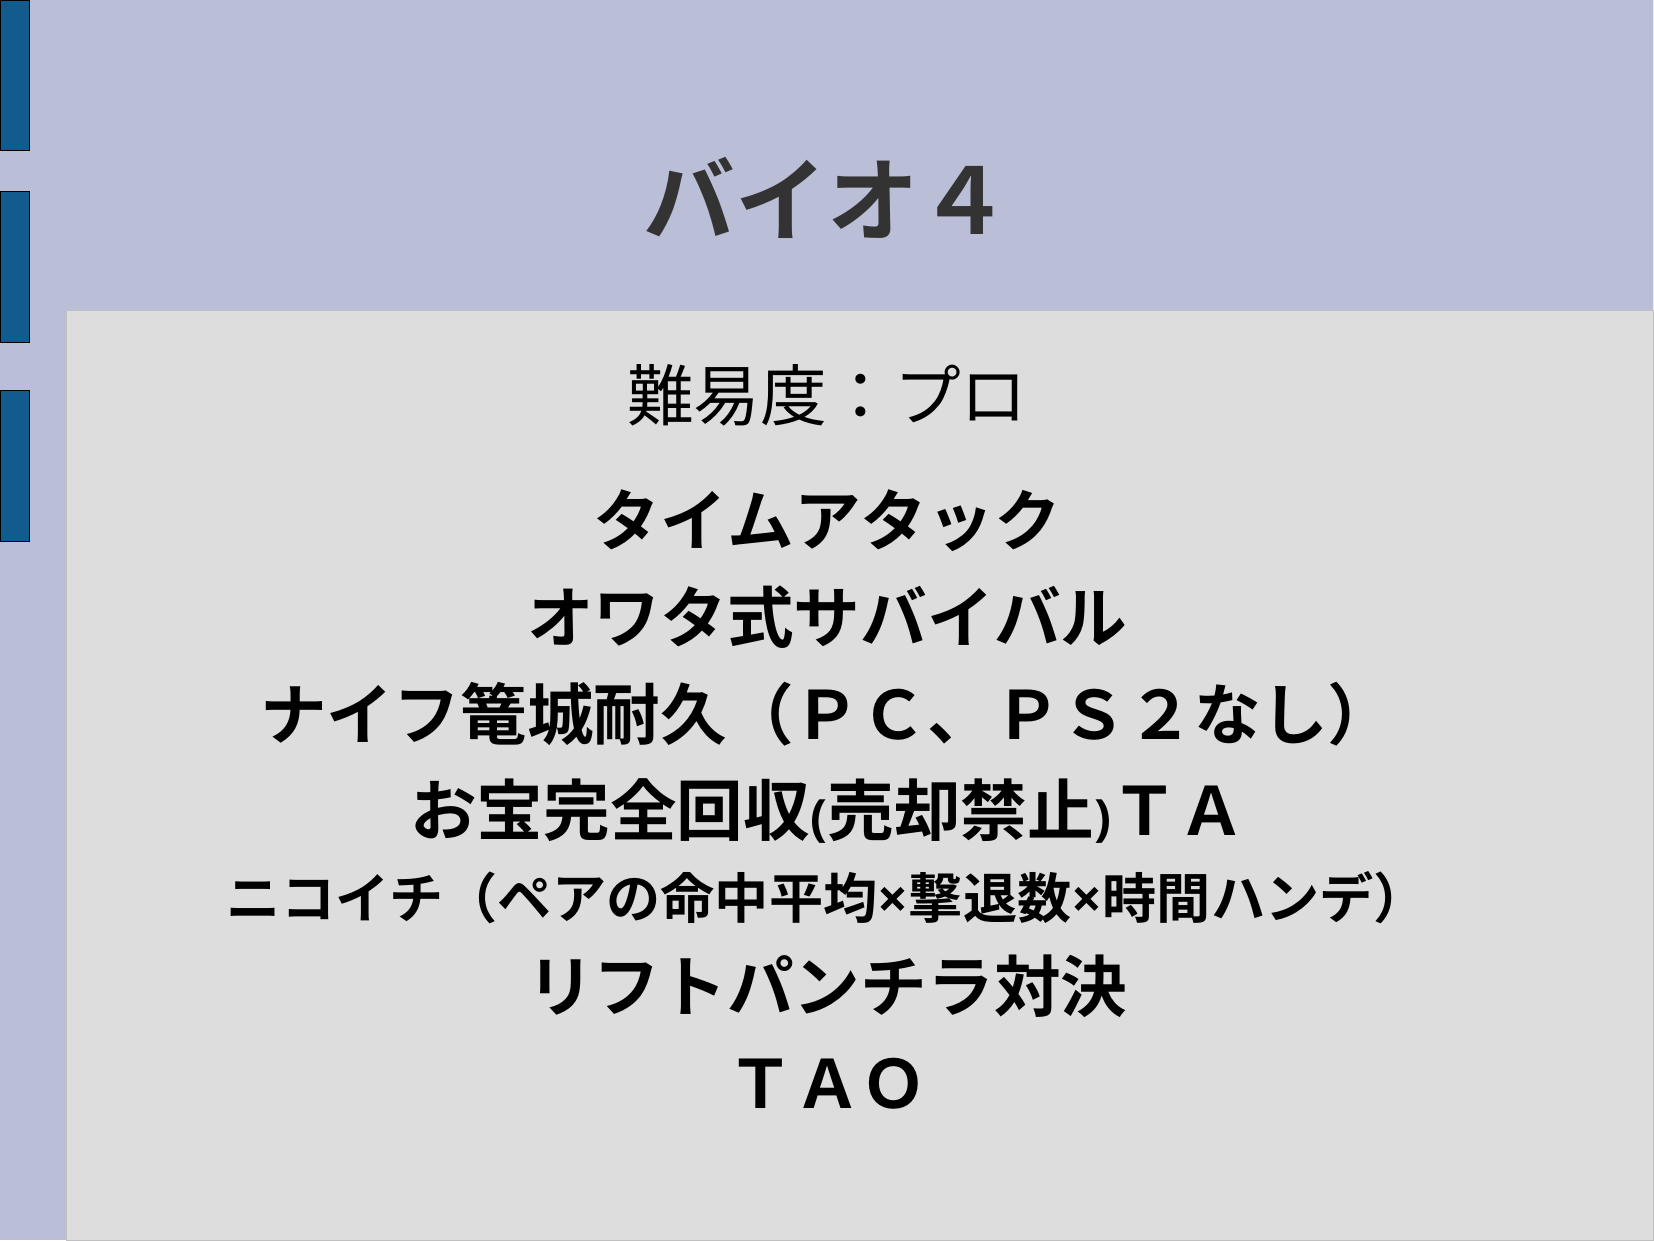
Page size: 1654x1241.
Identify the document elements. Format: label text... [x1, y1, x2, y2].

title バイオ４ [121, 91, 1534, 299]
subtitle 難易度：プロ タイムアタック オワタ式サバイバル ナイフ篭城耐久（ＰＣ、ＰＳ２なし） お宝完全回​収(売却禁止)ＴＡ ニコイチ（ペアの命中平均×撃退数×時間ハンデ） リフトパンチラ対決 ＴＡＯ [121, 329, 1534, 1142]
